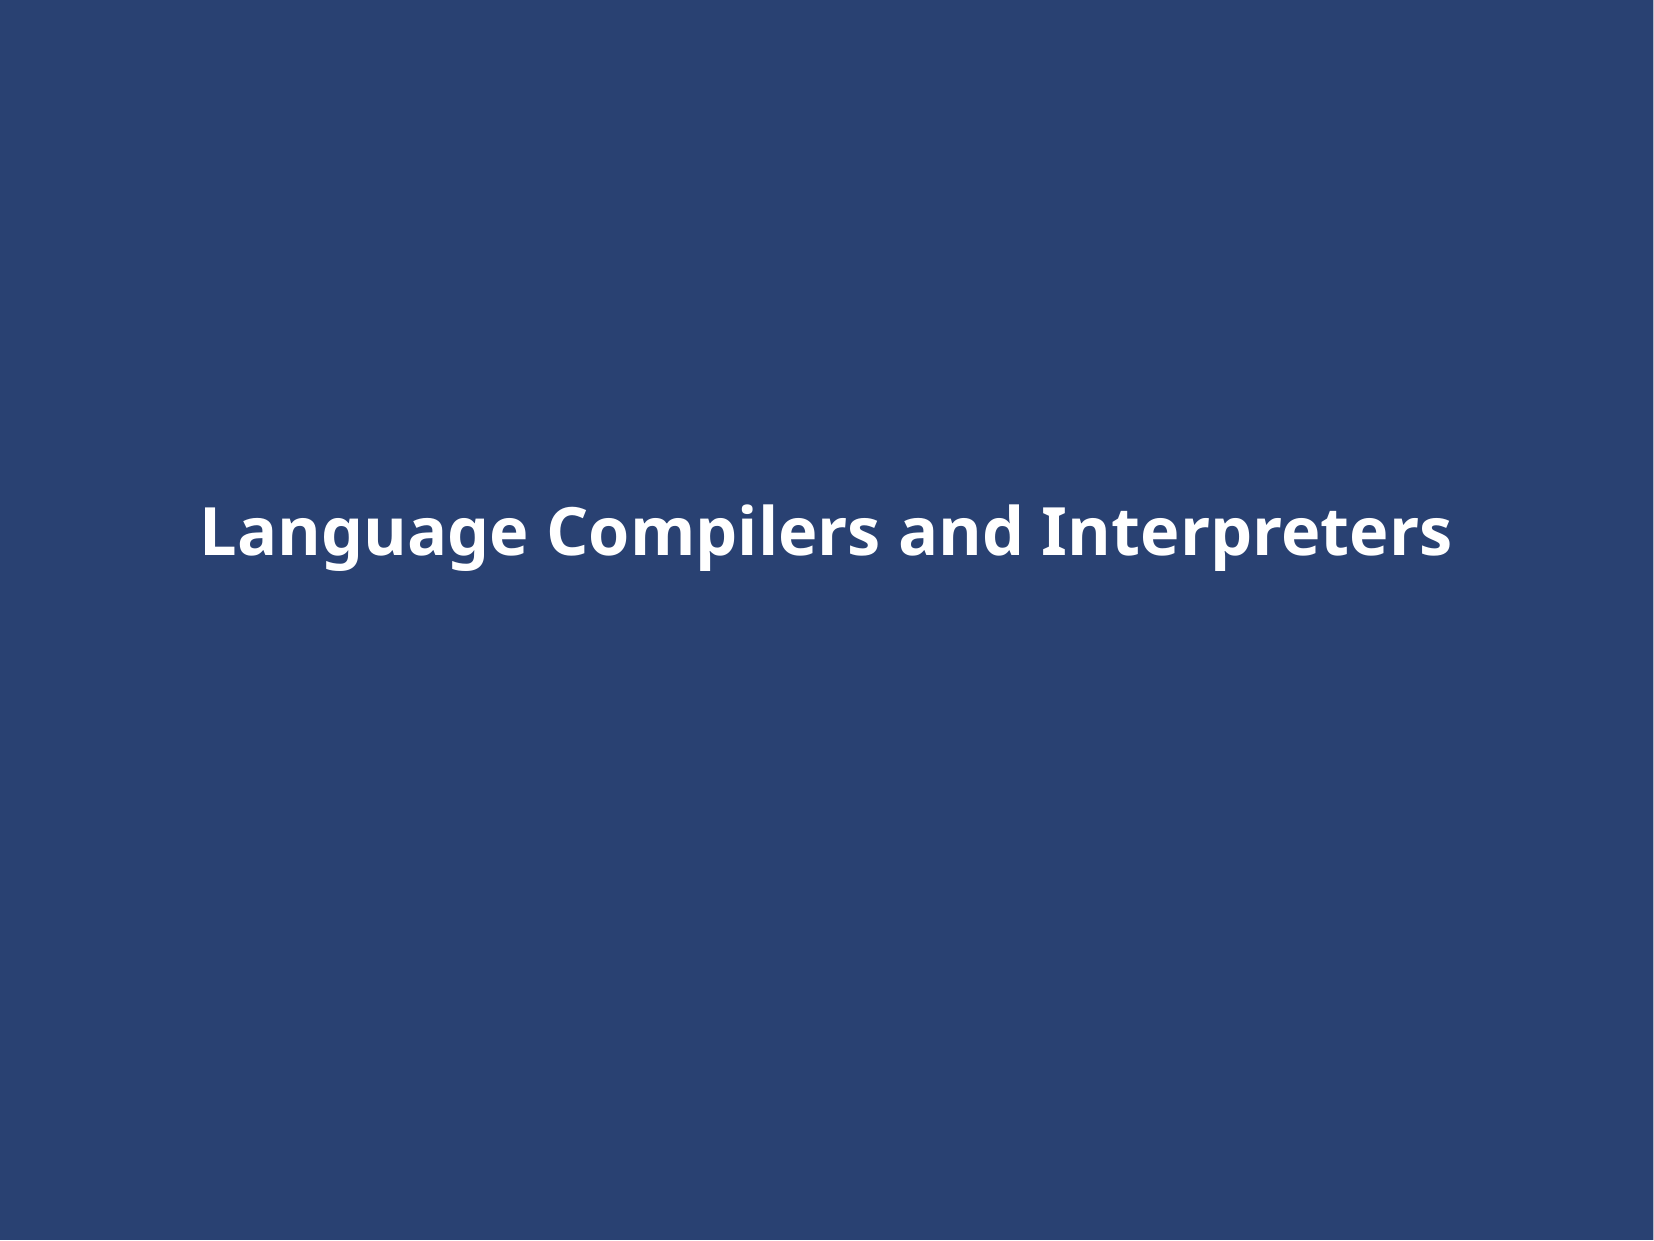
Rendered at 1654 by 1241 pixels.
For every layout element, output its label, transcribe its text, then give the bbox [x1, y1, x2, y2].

subtitle Language Compilers and Interpreters [82, 49, 1571, 1109]
